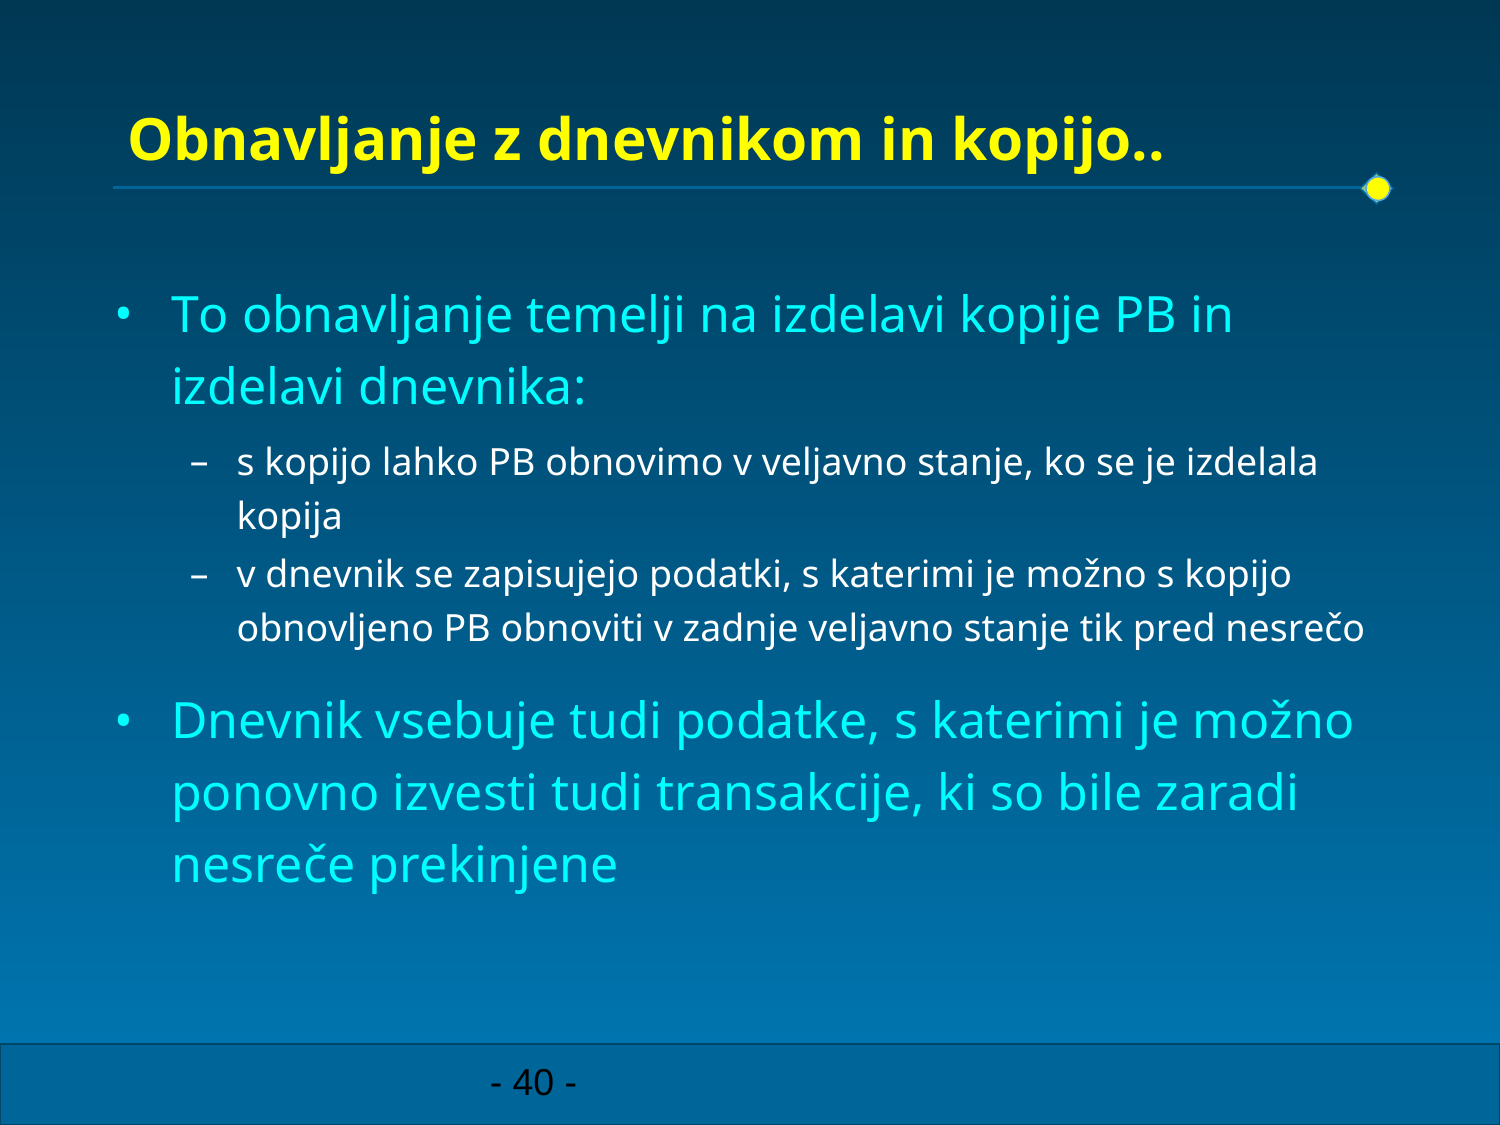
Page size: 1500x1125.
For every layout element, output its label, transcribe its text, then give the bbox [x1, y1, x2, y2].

list To obnavljanje temelji na izdelavi kopije PB in izdelavi dnevnika: s kopijo lahko PB obnovimo v veljavno stanje, ko se je izdelala kopija v dnevnik se zapisujejo podatki, s katerimi je možno s kopijo obnovljeno PB obnoviti v zadnje veljavno stanje tik pred nesrečo Dnevnik vsebuje tudi podatke, s katerimi je možno ponovno izvesti tudi transakcije, ki so bile zaradi nesreče prekinjene [99, 262, 1412, 1035]
title Obnavljanje z dnevnikom in kopijo.. [112, 94, 1388, 181]
